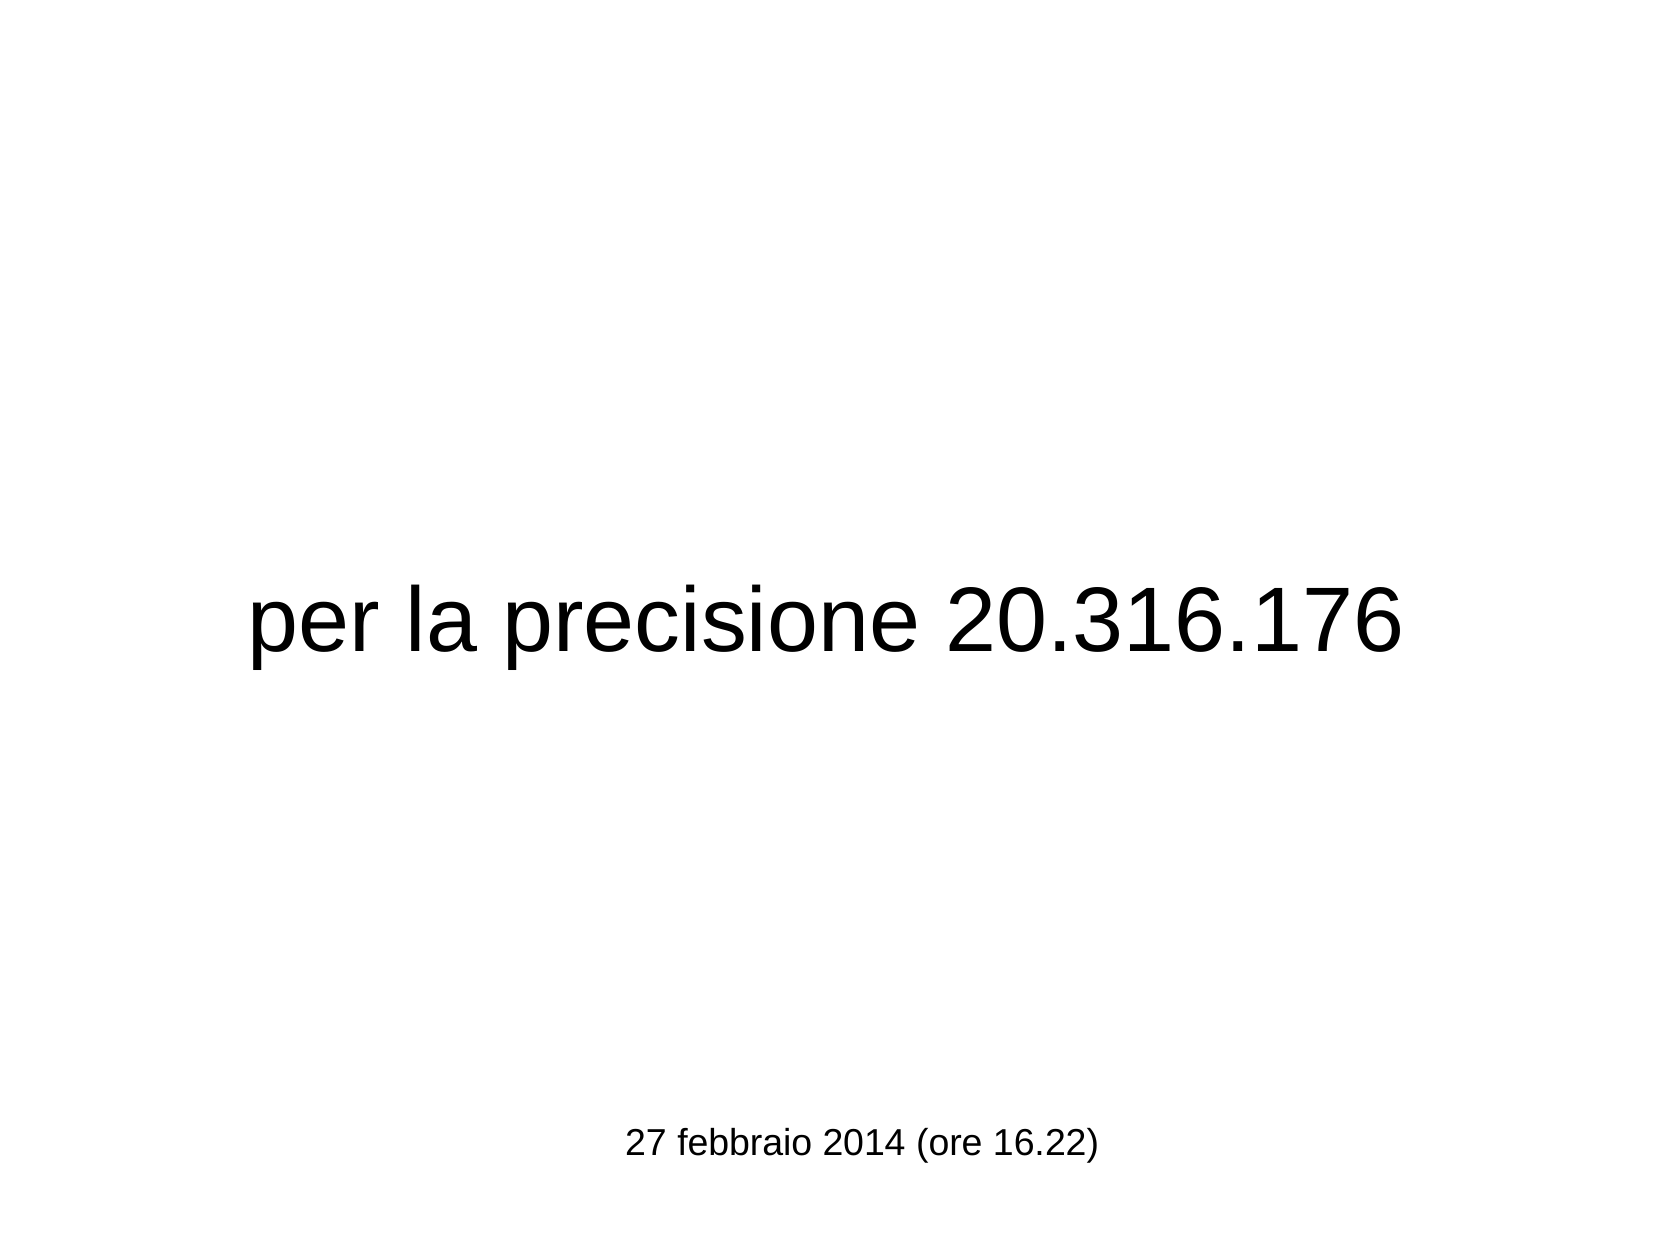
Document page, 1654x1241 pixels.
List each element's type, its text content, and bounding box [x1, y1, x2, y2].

list 27 febbraio 2014 (ore 16.22) [519, 1120, 1135, 1241]
title per la precisione 20.316.176 [82, 516, 1571, 724]
